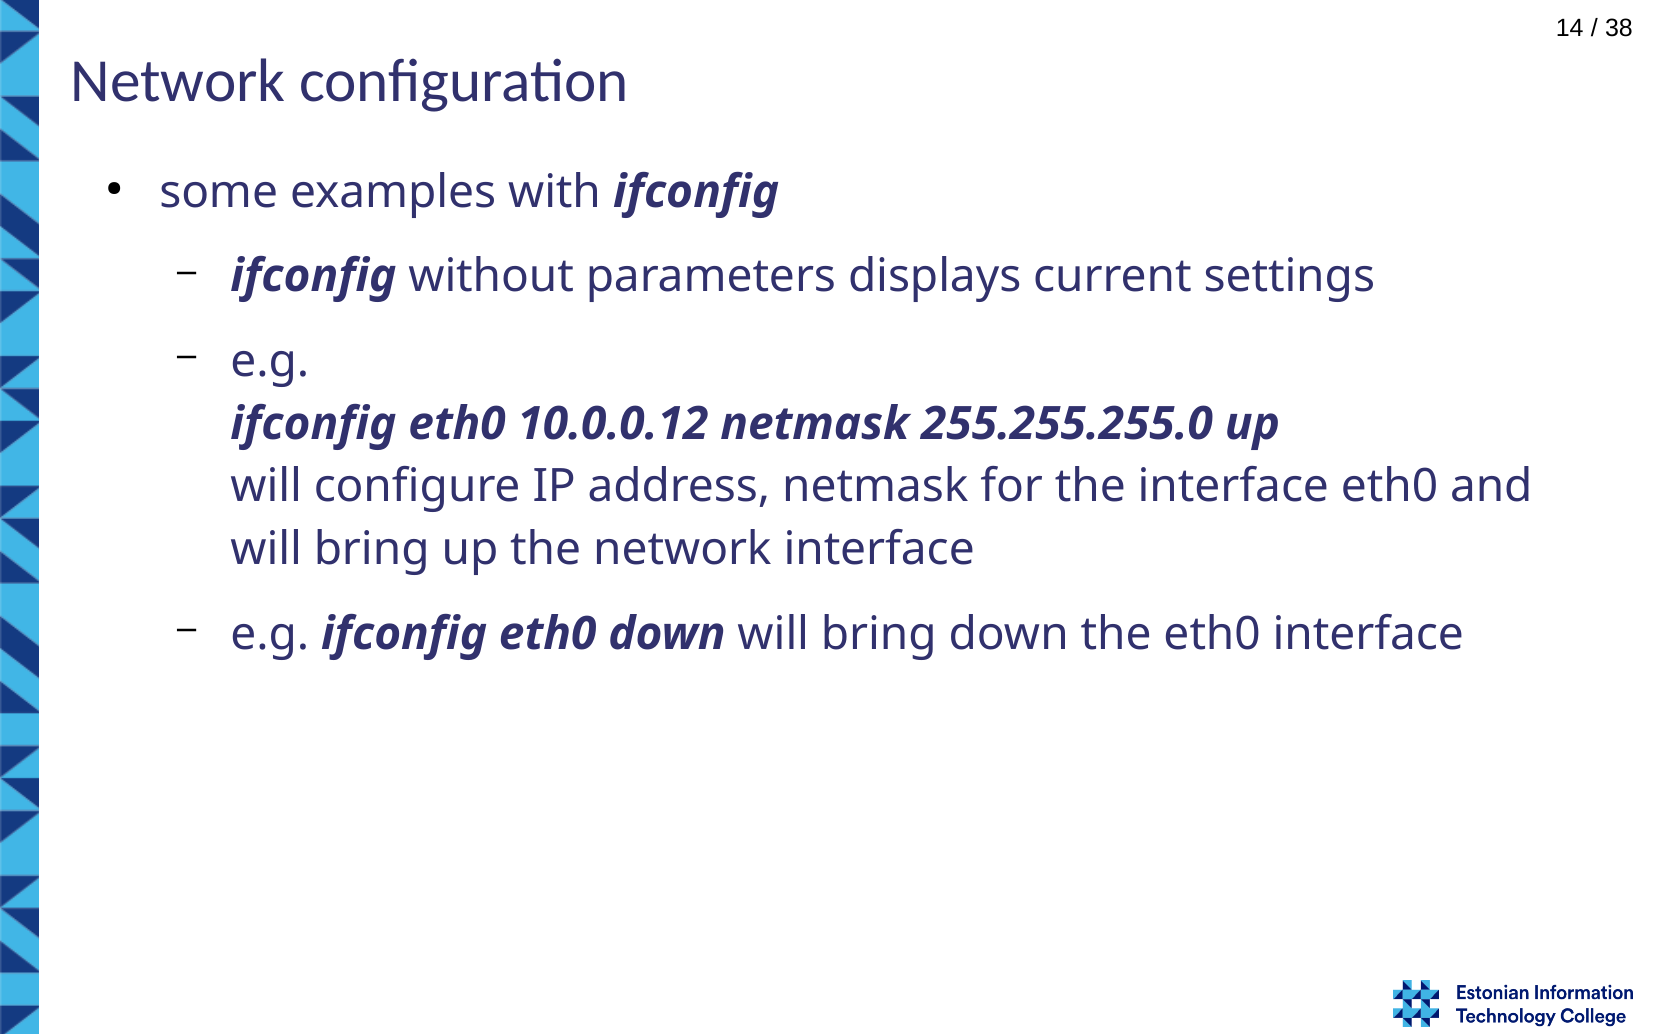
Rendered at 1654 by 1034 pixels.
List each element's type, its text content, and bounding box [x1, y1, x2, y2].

list some examples with ifconfig ifconfig without parameters displays current settings e.g. ifconfig eth0 10.0.0.12 netmask 255.255.255.0 up will configure IP address, netmask for the interface eth0 and will bring up the network interface e.g. ifconfig eth0 down will bring down the eth0 interface [88, 158, 1544, 827]
picture [1393, 980, 1633, 1027]
title Network configuration [70, 41, 1630, 130]
